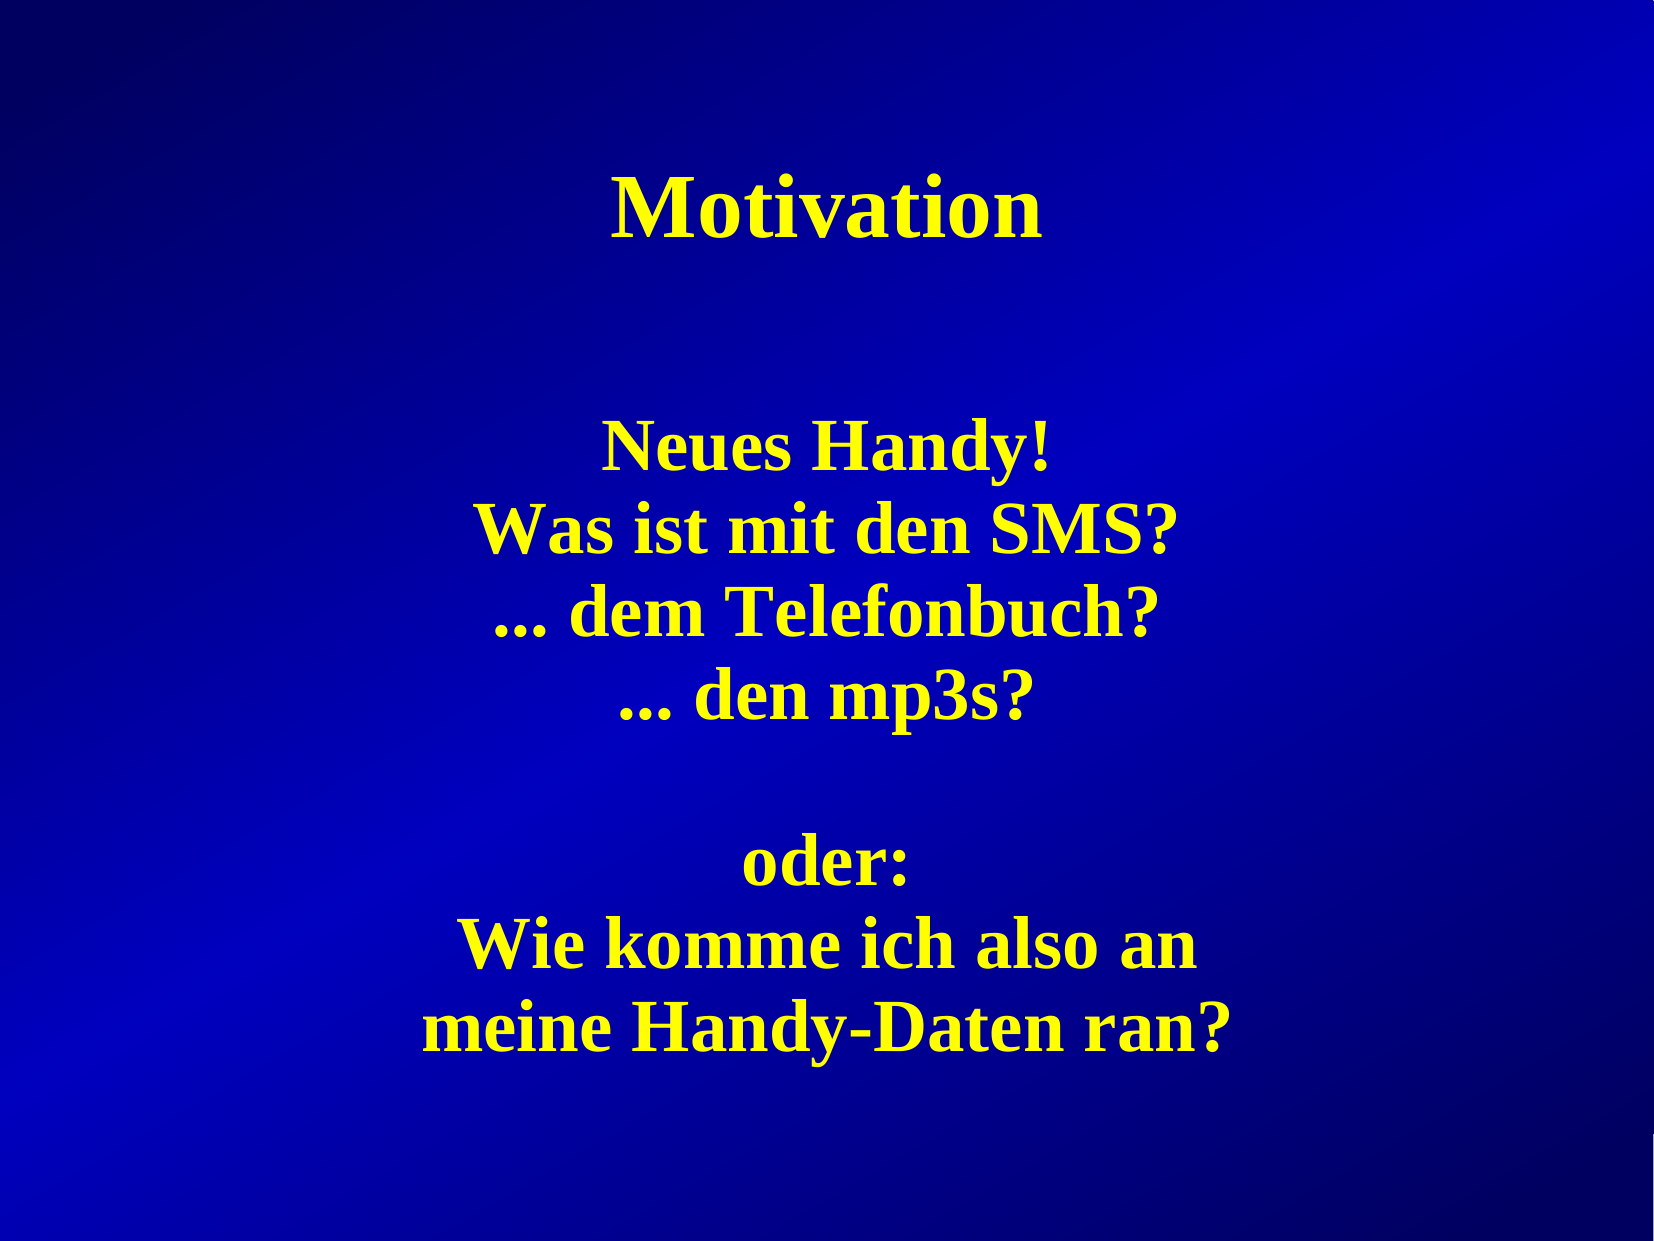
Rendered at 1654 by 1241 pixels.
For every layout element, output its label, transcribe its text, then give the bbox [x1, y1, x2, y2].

subtitle Neues Handy! Was ist mit den SMS? ... dem Telefonbuch? ... den mp3s? oder: Wie komme ich also an meine Handy-Daten ran? [121, 344, 1534, 1127]
title Motivation [121, 102, 1534, 311]
